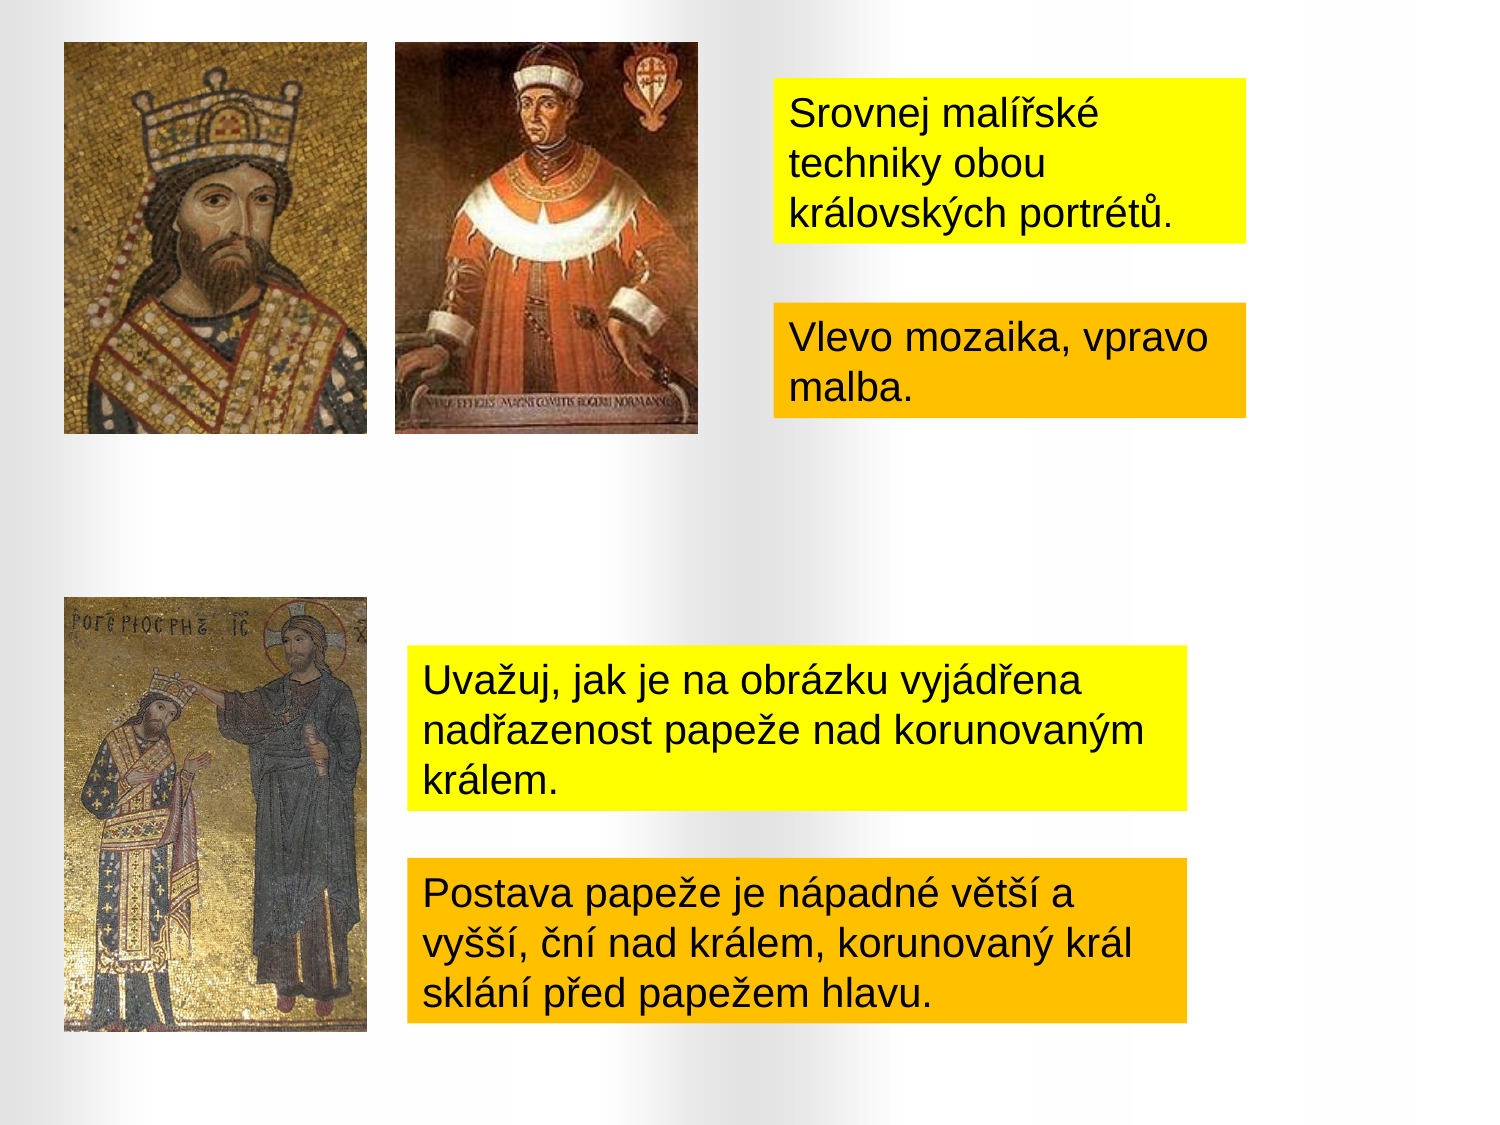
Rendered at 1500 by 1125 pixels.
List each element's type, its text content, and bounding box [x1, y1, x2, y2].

picture [0, 0, 1500, 1125]
text_box Uvažuj, jak je na obrázku vyjádřena nadřazenost papeže nad korunovaným králem. [407, 645, 1188, 811]
text_box Vlevo mozaika, vpravo malba. [773, 302, 1247, 419]
text_box Postava papeže je nápadné větší a vyšší, ční nad králem, korunovaný král sklání před papežem hlavu. [407, 857, 1188, 1024]
text_box Srovnej malířské techniky obou královských portrétů. [773, 78, 1247, 244]
